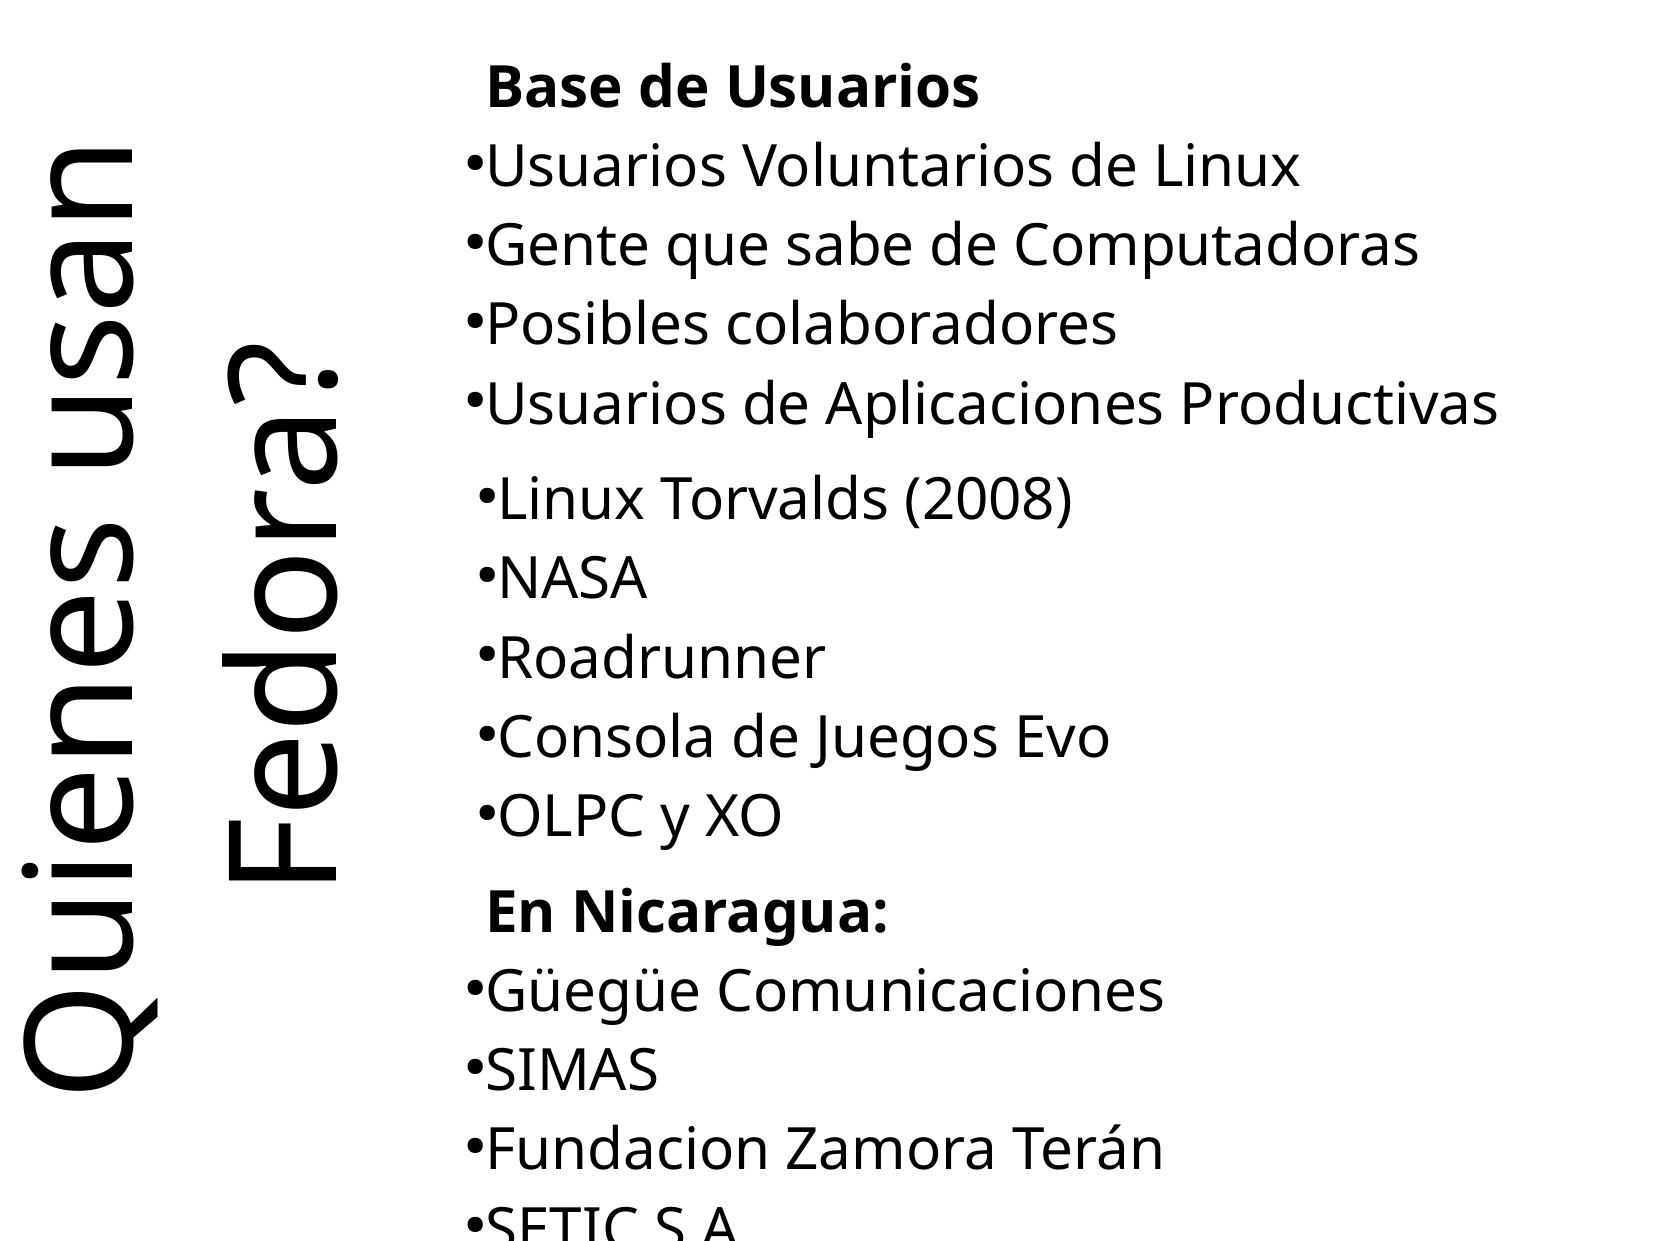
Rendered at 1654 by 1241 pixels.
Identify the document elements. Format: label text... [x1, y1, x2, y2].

text_box Base de Usuarios Usuarios Voluntarios de Linux Gente que sabe de Computadoras Posibles colaboradores Usuarios de Aplicaciones Productivas [450, 37, 1601, 392]
text_box En Nicaragua: Güegüe Comunicaciones SIMAS Fundacion Zamora Terán SETIC,S.A. [450, 862, 1601, 1217]
title Quienes usan Fedora? [1, 0, 351, 1238]
text_box Linux Torvalds (2008) NASA Roadrunner Consola de Juegos Evo OLPC y XO [462, 450, 1613, 804]
